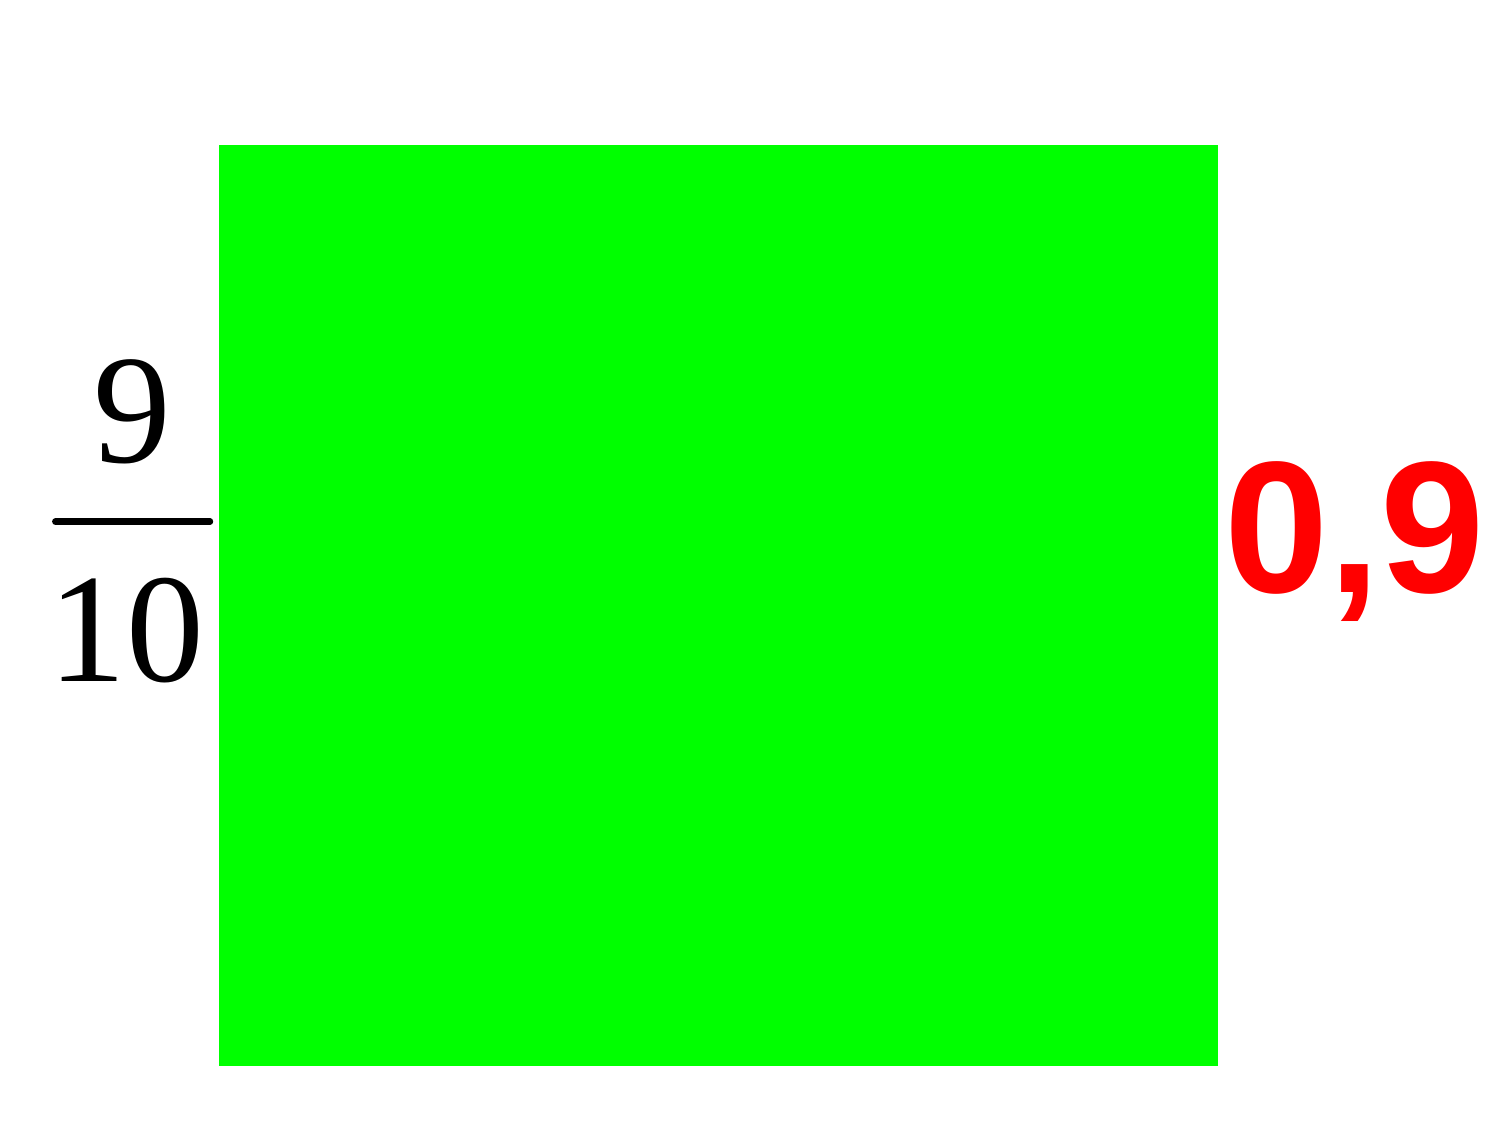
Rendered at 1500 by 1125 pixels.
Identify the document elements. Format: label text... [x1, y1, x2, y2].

table_cell [519, 861, 618, 964]
table_cell [719, 861, 819, 964]
table_cell [419, 247, 519, 350]
table_cell [819, 145, 918, 247]
table_cell [618, 350, 719, 452]
table_cell [819, 350, 918, 452]
table_cell [819, 861, 918, 964]
table_cell [419, 964, 519, 1066]
table_cell [719, 350, 819, 452]
table_cell [219, 657, 318, 759]
table_cell [519, 452, 618, 554]
table_cell [1119, 452, 1209, 554]
table_cell [419, 554, 519, 657]
table_cell [918, 964, 1019, 1066]
table_cell [1119, 759, 1218, 861]
table_cell [318, 759, 419, 861]
table_cell [1119, 247, 1218, 350]
table_cell [918, 452, 1019, 554]
table_cell [1119, 964, 1218, 1066]
table_cell [819, 964, 918, 1066]
table_cell [237, 452, 318, 554]
table_header [318, 43, 419, 145]
table_header [618, 43, 719, 145]
table_cell [519, 247, 618, 350]
table_cell [719, 657, 819, 759]
table_cell [1119, 350, 1218, 452]
table_cell [719, 452, 819, 554]
table_cell [918, 350, 1019, 452]
table_cell [719, 554, 819, 657]
table_cell [318, 657, 419, 759]
table_cell [1019, 657, 1119, 759]
table_header [219, 43, 318, 145]
table_cell [1019, 247, 1119, 350]
table_header [719, 43, 819, 145]
table_cell [318, 145, 419, 247]
table_cell [419, 145, 519, 247]
table_cell [618, 861, 719, 964]
table_cell [719, 145, 819, 247]
table_cell [219, 247, 318, 350]
table_cell [318, 452, 419, 554]
table_cell [618, 554, 719, 657]
table_cell [618, 759, 719, 861]
table_cell [618, 145, 719, 247]
table_cell [318, 350, 419, 452]
table_cell [237, 554, 318, 657]
table_cell [519, 964, 618, 1066]
table_cell [1019, 964, 1119, 1066]
table_cell [1019, 759, 1119, 861]
table_header [819, 43, 918, 145]
table_cell [819, 657, 918, 759]
table_cell [519, 657, 618, 759]
table_cell [519, 759, 618, 861]
table_cell [1019, 145, 1119, 247]
table_cell [819, 554, 918, 657]
table_cell [219, 145, 318, 247]
table_header [1019, 43, 1119, 145]
table_cell [419, 350, 519, 452]
table_cell [918, 145, 1019, 247]
table_header [1119, 43, 1218, 145]
table_cell [618, 247, 719, 350]
text_box 0,9 [1209, 397, 1500, 638]
table_cell [719, 759, 819, 861]
table_cell [519, 554, 618, 657]
table_cell [918, 861, 1019, 964]
table_cell [318, 554, 419, 657]
table_cell [918, 759, 1019, 861]
table_cell [1119, 861, 1218, 964]
table_cell [1019, 554, 1119, 657]
table_cell [719, 964, 819, 1066]
table_cell [1019, 861, 1119, 964]
table_cell [318, 964, 419, 1066]
table_header [918, 43, 1019, 145]
table_cell [918, 657, 1019, 759]
table_cell [618, 452, 719, 554]
table_cell [318, 861, 419, 964]
table_cell [719, 247, 819, 350]
table_cell [918, 247, 1019, 350]
table_cell [1019, 350, 1119, 452]
table_cell [219, 759, 318, 861]
table_cell [419, 657, 519, 759]
table_cell [1119, 657, 1218, 759]
table_cell [1119, 554, 1218, 657]
table_header [419, 43, 519, 145]
table_cell [819, 452, 918, 554]
table_cell [419, 759, 519, 861]
chart [29, 314, 237, 716]
table_cell [519, 350, 618, 452]
table_cell [819, 759, 918, 861]
table_cell [618, 657, 719, 759]
table_cell [237, 350, 318, 452]
table_cell [618, 964, 719, 1066]
table_cell [318, 247, 419, 350]
table_cell [419, 861, 519, 964]
table_cell [918, 554, 1019, 657]
table_cell [519, 145, 618, 247]
table_cell [419, 452, 519, 554]
table_cell [1019, 452, 1119, 554]
table_cell [1119, 145, 1218, 247]
table_header [519, 43, 618, 145]
table_cell [219, 861, 318, 964]
table_cell [819, 247, 918, 350]
table_cell [219, 964, 318, 1066]
